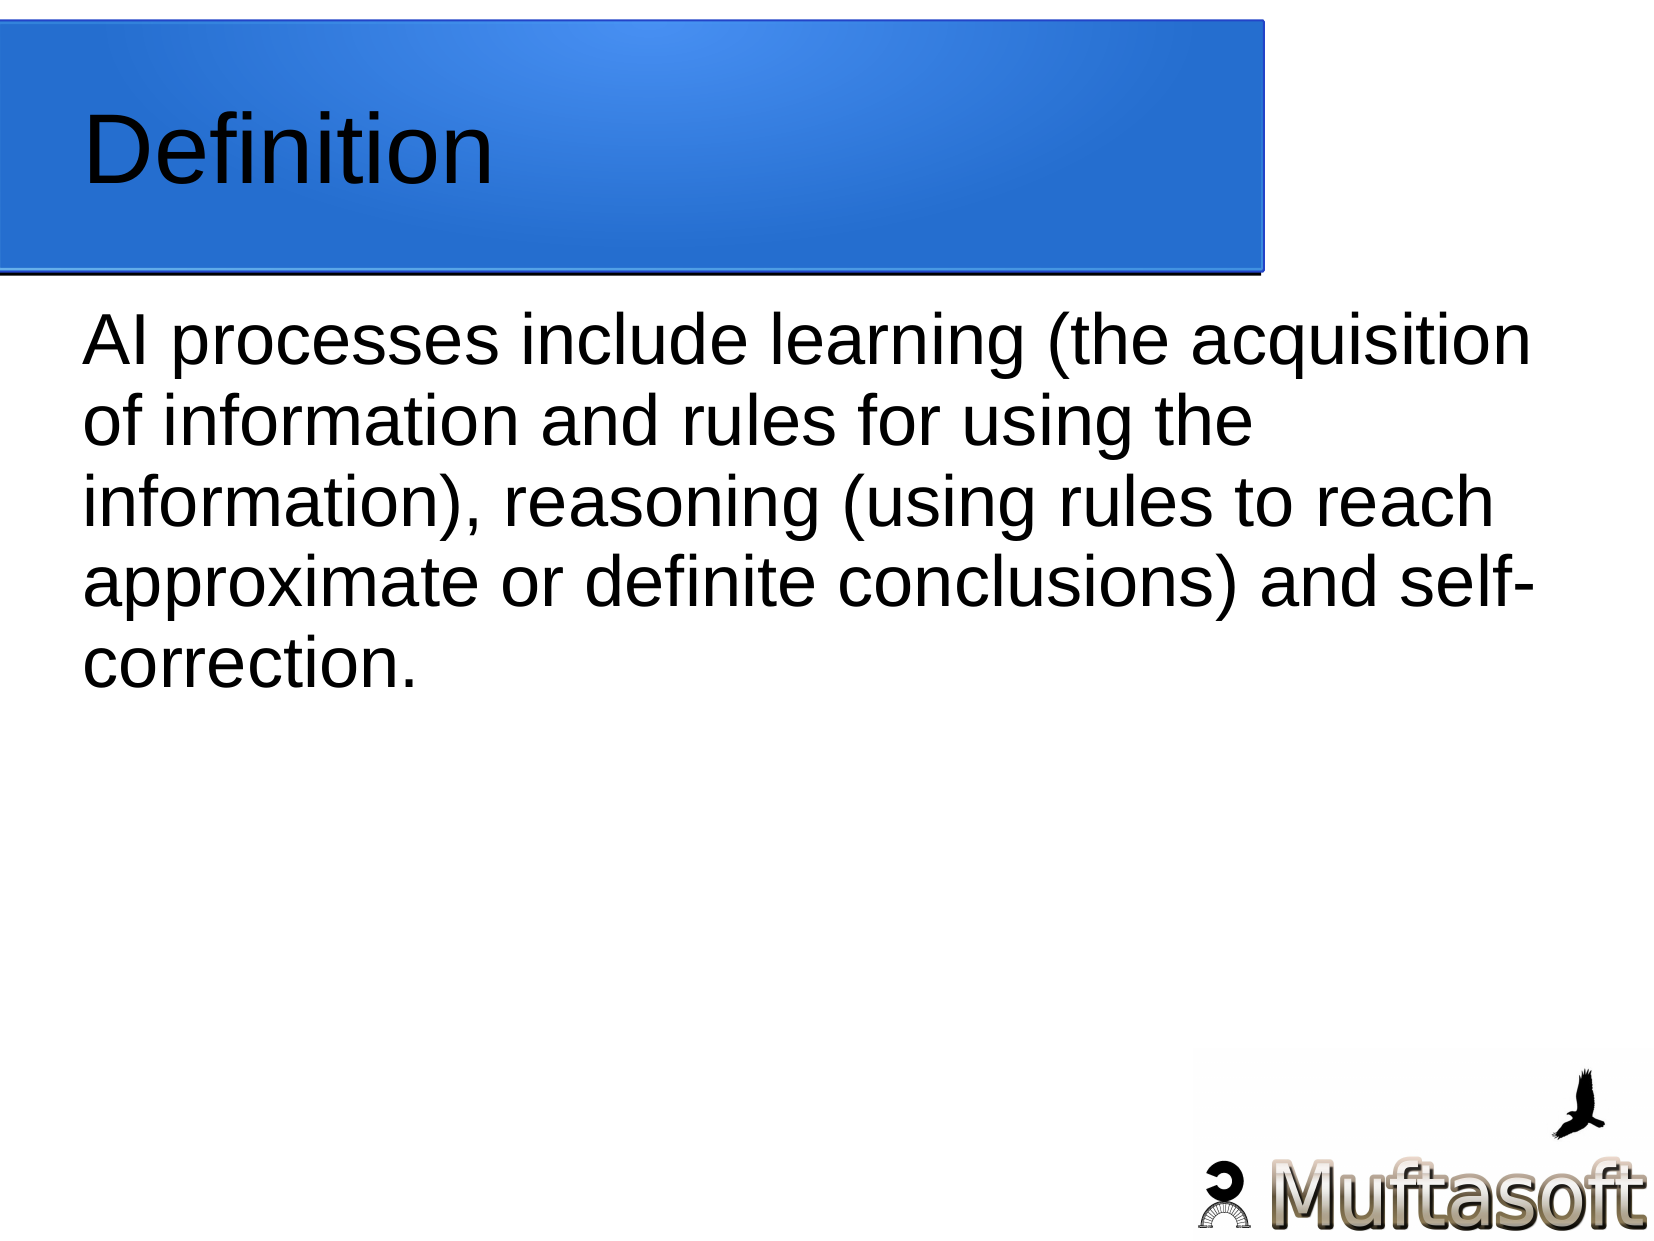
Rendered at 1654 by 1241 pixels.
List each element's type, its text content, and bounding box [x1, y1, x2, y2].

picture [1193, 1048, 1654, 1241]
title Definition [82, 47, 1235, 252]
list AI processes include learning (the acquisition of information and rules for using the information), reasoning (using rules to reach approximate or definite conclusions) and self-correction. [82, 299, 1571, 1019]
